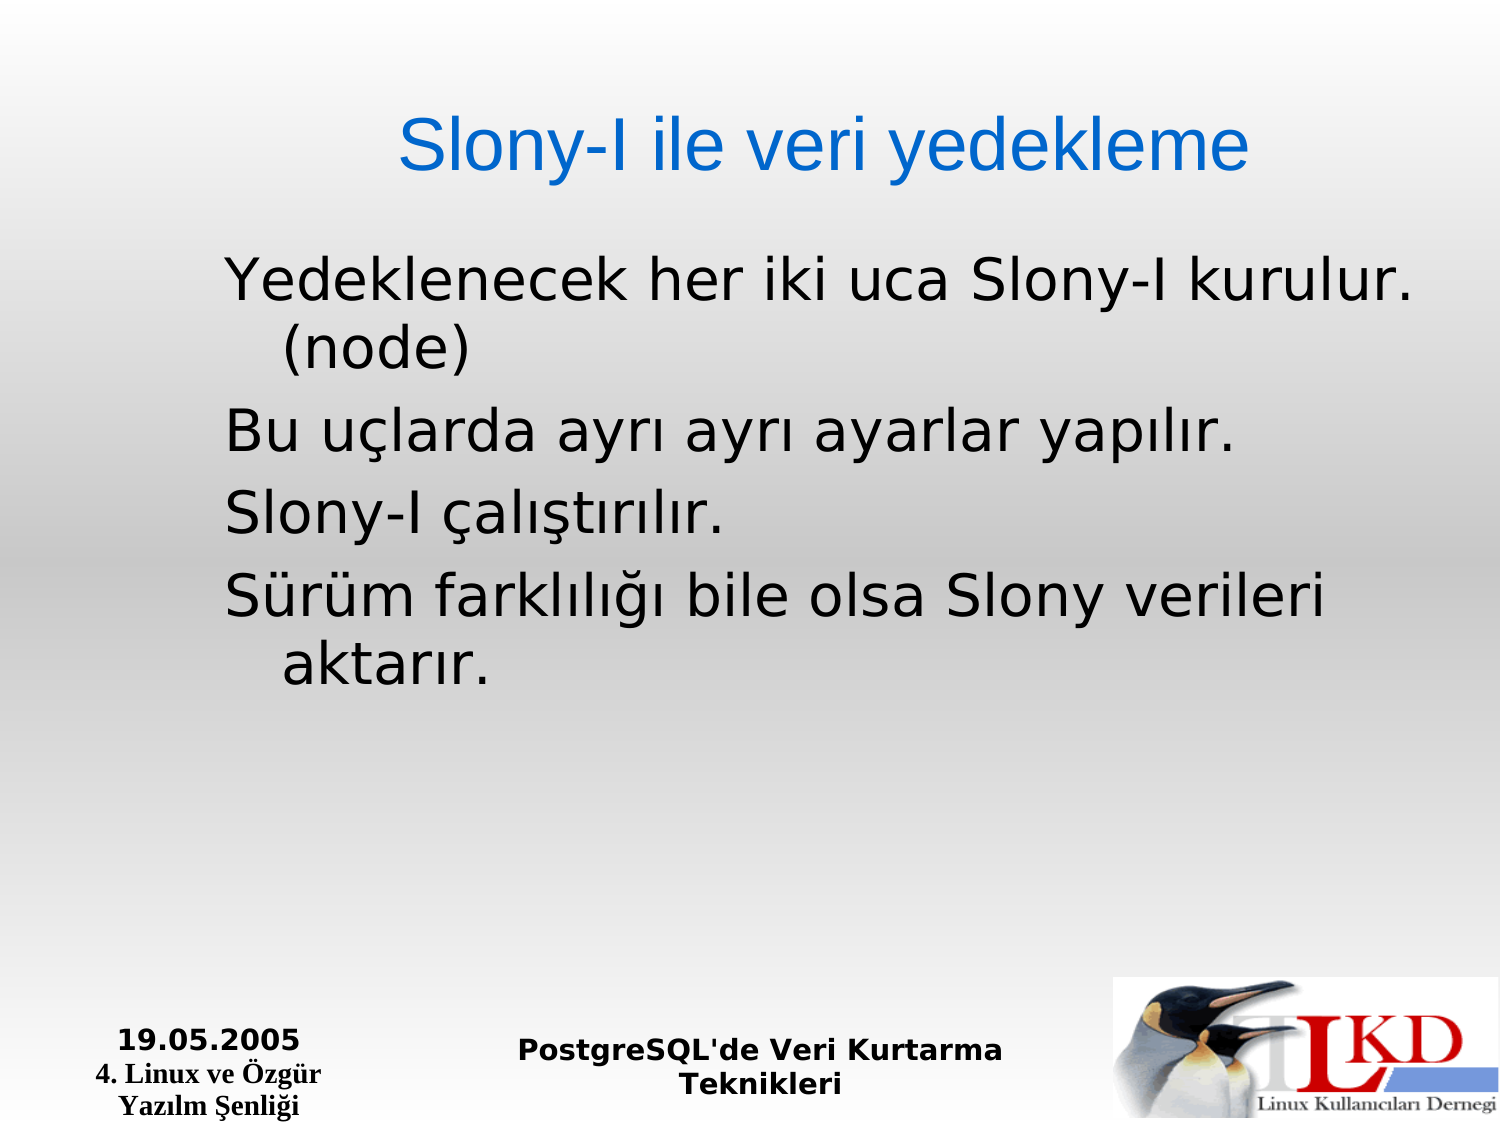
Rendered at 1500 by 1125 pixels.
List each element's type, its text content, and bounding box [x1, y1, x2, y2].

list Yedeklenecek her iki uca Slony-I kurulur.(node) Bu uçlarda ayrı ayrı ayarlar yapılır. Slony-I çalıştırılır. Sürüm farklılığı bile olsa Slony verileri aktarır. [224, 246, 1425, 979]
title Slony-I ile veri yedekleme [224, 49, 1425, 238]
picture [1113, 977, 1499, 1118]
